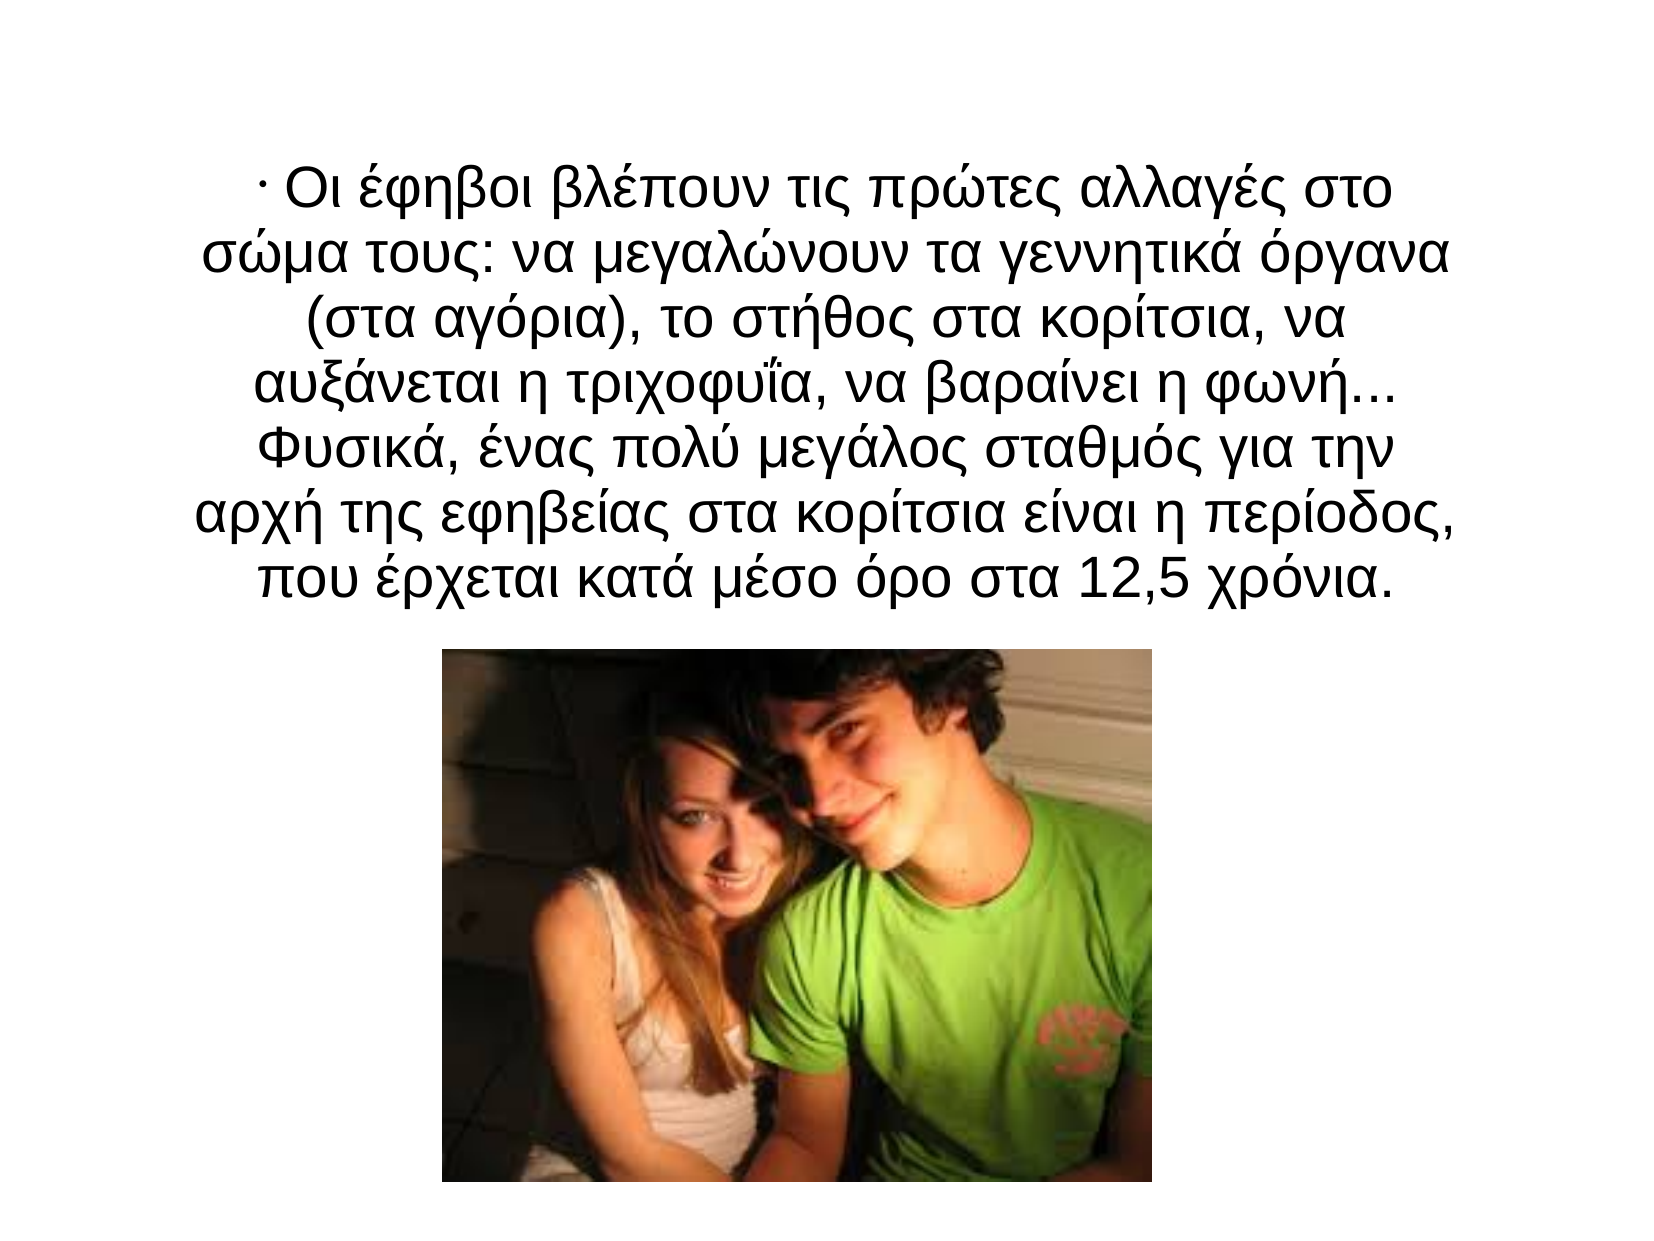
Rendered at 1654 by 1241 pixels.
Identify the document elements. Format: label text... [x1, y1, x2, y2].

picture [442, 649, 1152, 1182]
text_box Oι έφηβοι βλέπουν τις πρώτες αλλαγές στο σώμα τους: να μεγαλώνουν τα γεννητικά όργανα (στα αγόρια), το στήθος στα κορίτσια, να αυξάνεται η τριχοφυΐα, να βαραίνει η φωνή... Φυσικά, ένας πολύ μεγάλος σταθμός για την αρχή της εφηβείας στα κορίτσια είναι η περίοδος, που έρχεται κατά μέσο όρο στα 12,5 χρόνια. [29, 0, 1625, 856]
